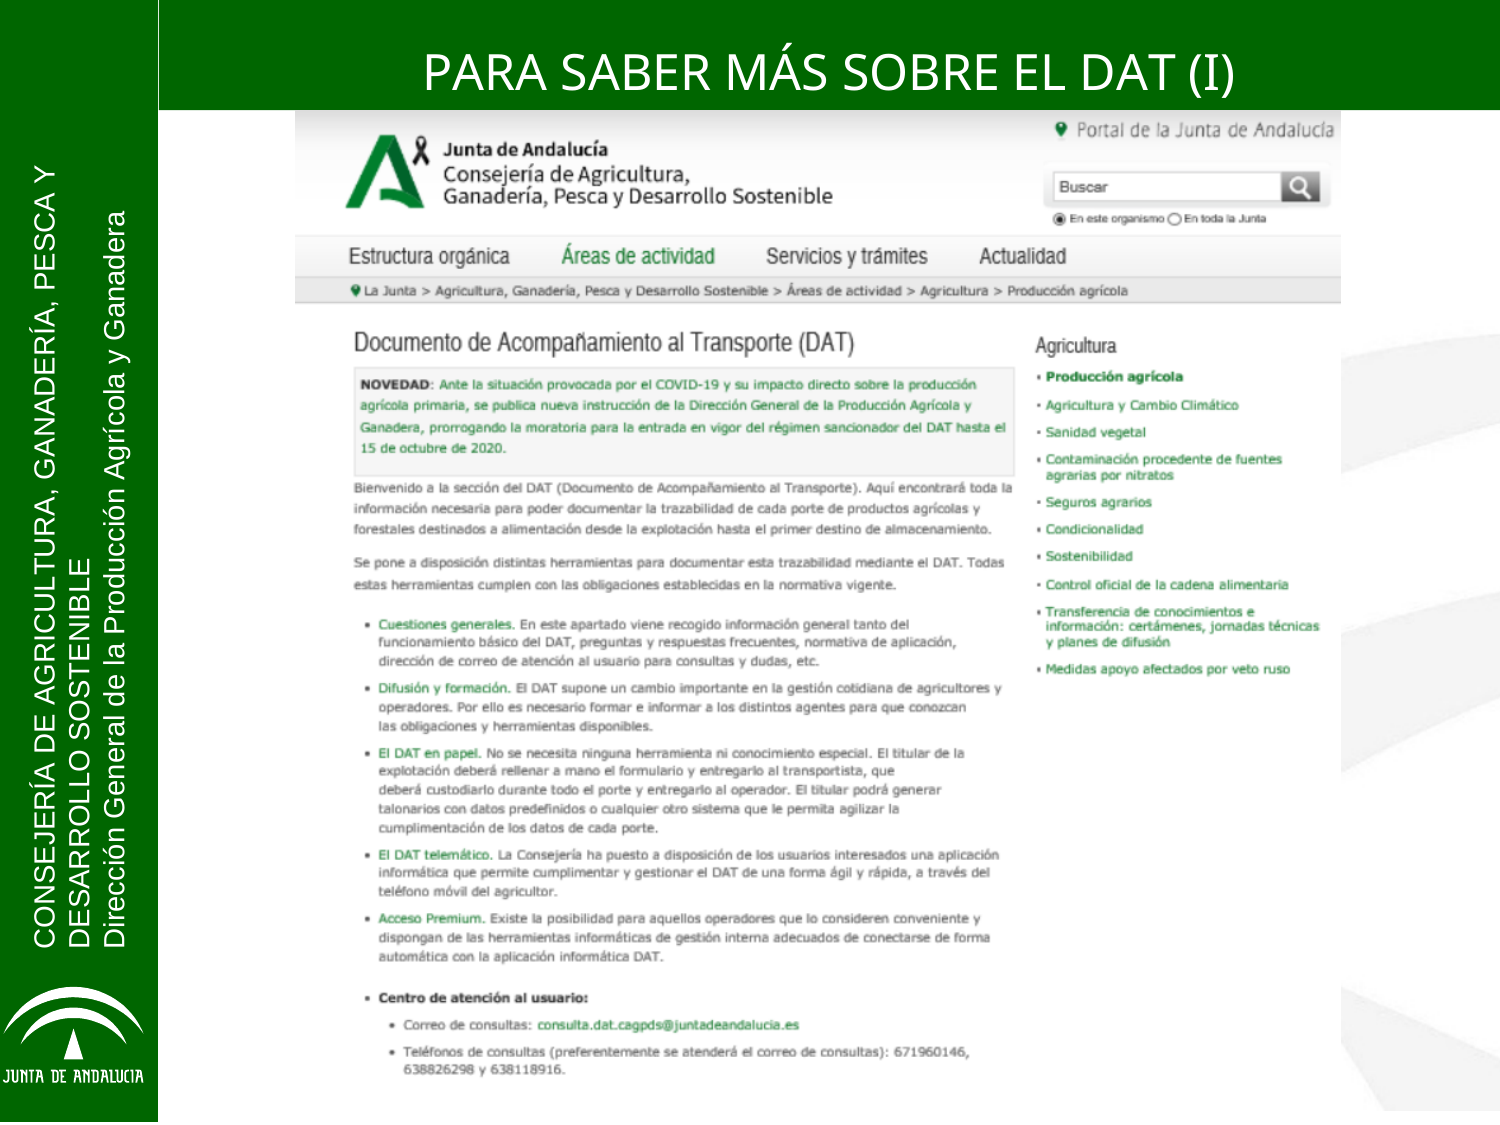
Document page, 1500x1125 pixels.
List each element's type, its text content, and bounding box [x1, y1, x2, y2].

text_box PARA SABER MÁS SOBRE EL DAT (I) [158, 0, 1500, 111]
picture [295, 110, 1500, 1118]
